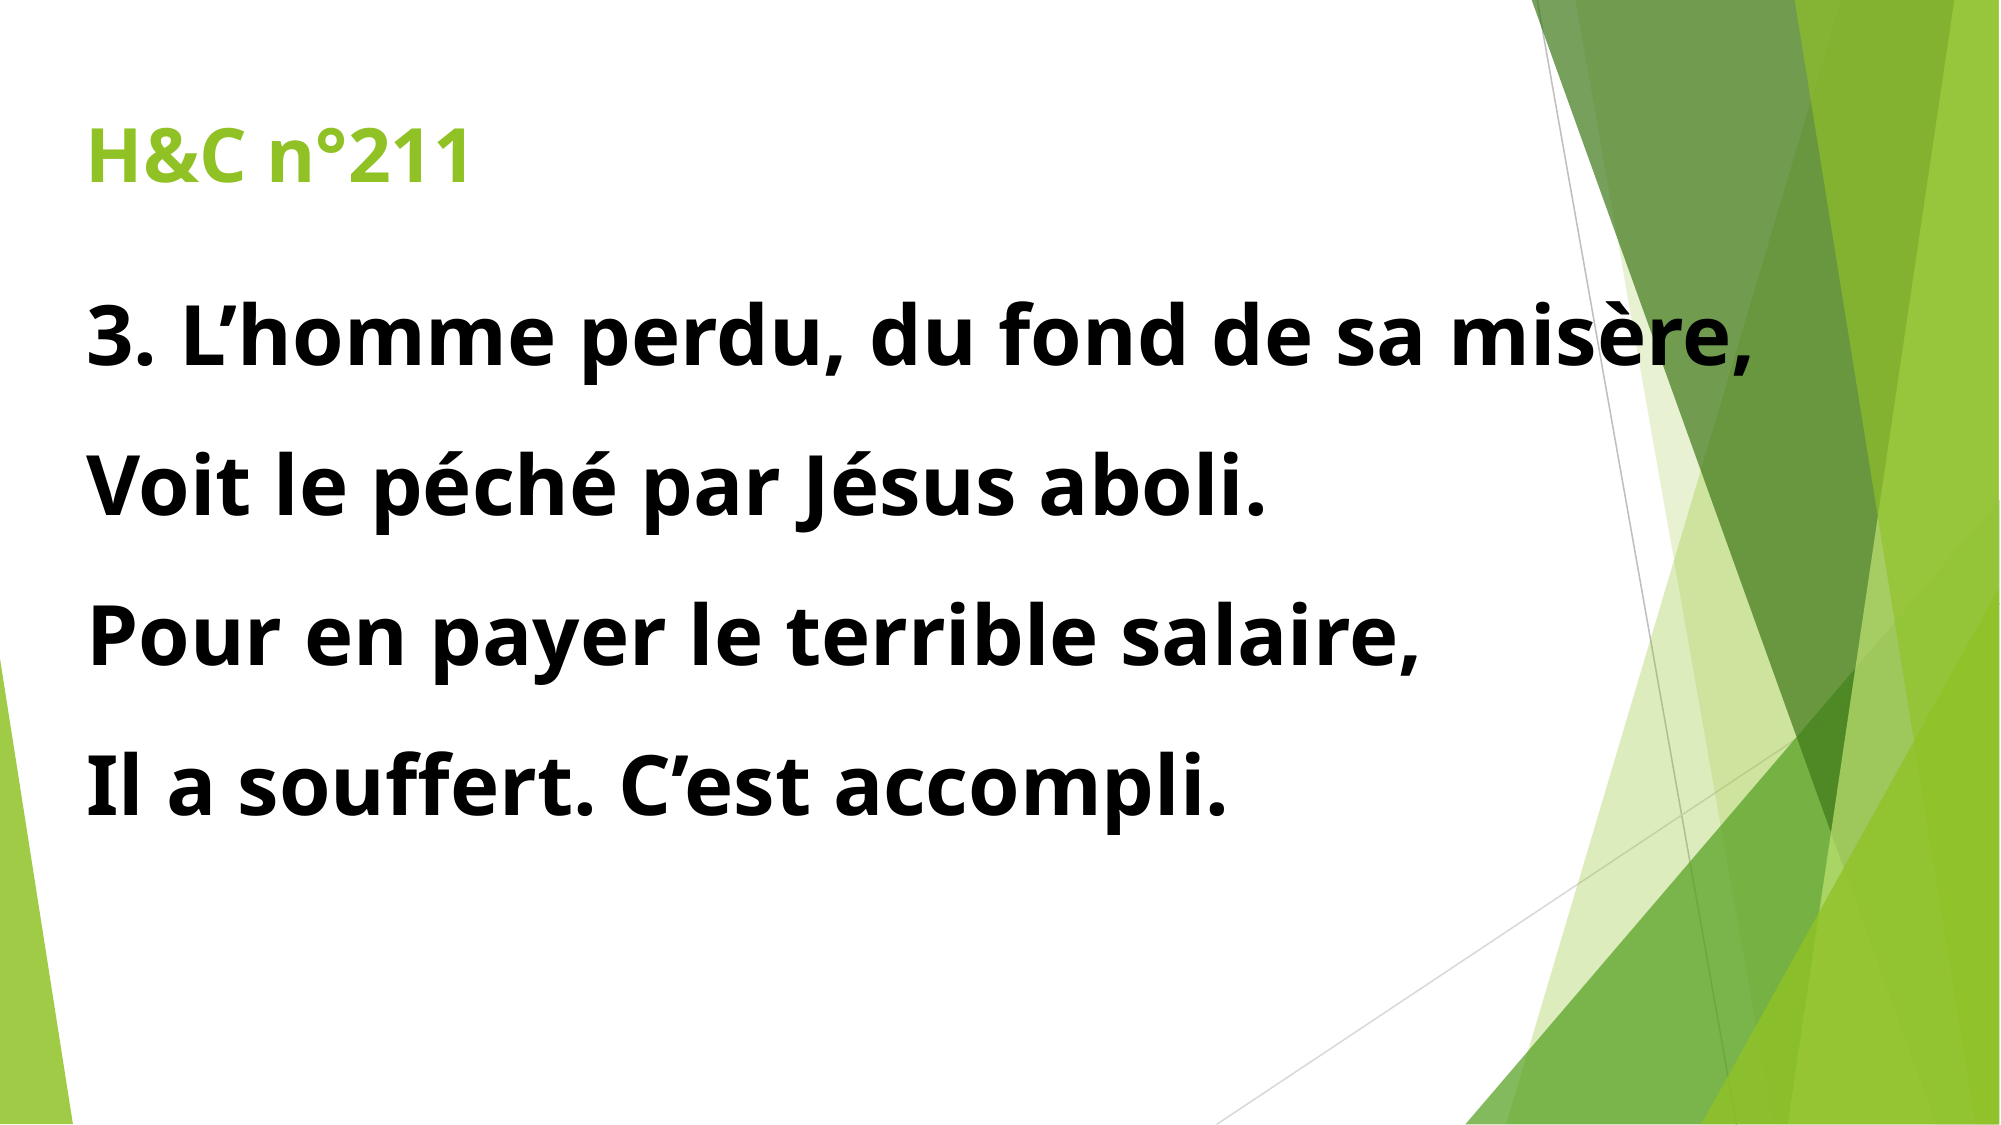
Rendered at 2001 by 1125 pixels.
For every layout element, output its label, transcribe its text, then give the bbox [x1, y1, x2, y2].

text_box H&C n°211 [70, 99, 1522, 224]
text_box 3. L’homme perdu, du fond de sa misère, Voit le péché par Jésus aboli. Pour en payer le terrible salaire, Il a souffert. C’est accompli. [70, 224, 1949, 1063]
